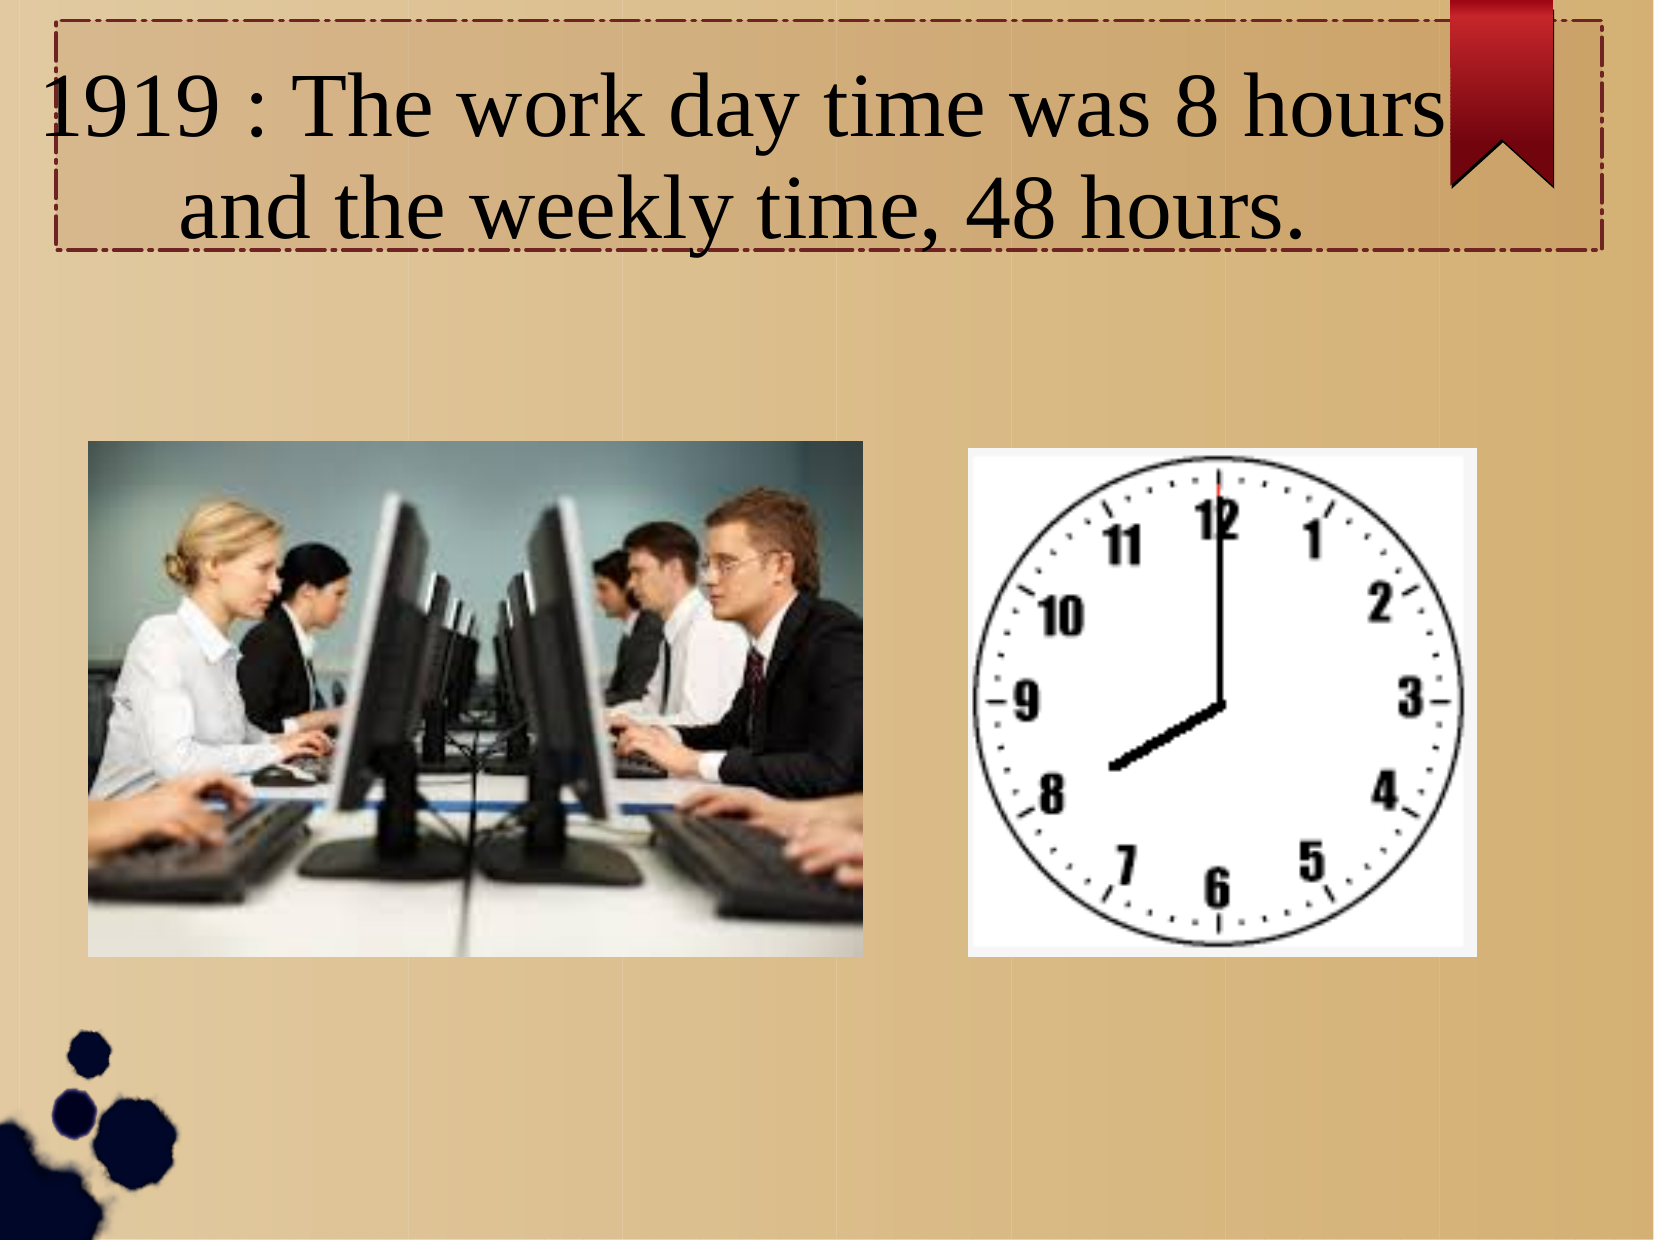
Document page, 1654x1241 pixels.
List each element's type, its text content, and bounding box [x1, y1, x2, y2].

title 1919 : The work day time was 8 hours and the weekly time, 48 hours. [0, 52, 1489, 260]
picture [968, 448, 1477, 957]
picture [88, 441, 863, 957]
